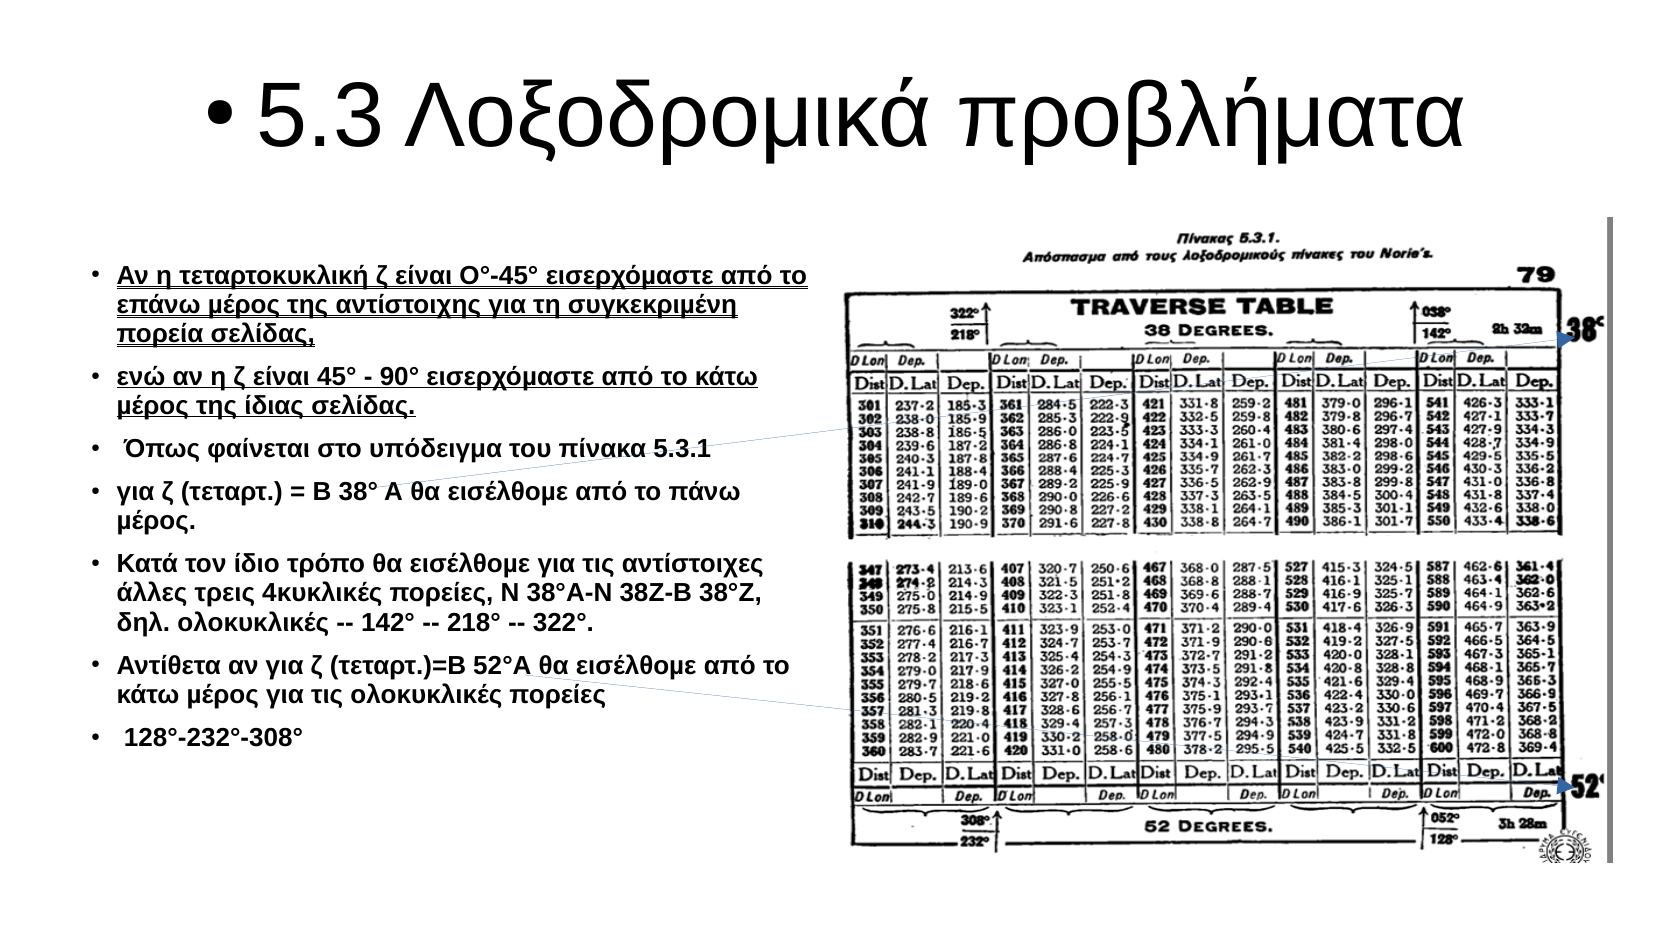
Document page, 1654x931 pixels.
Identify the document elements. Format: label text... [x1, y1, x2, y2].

list Αν η τεταρτοκυκλική ζ είναι Ο°-45° εισερχόµαστε από το επάνω µέρος της αντίστοιχης για τη συγκεκριµένη πορεία σελίδας, ενώ αν η ζ είναι 45° - 90° εισερχόµαστε από το κάτω µέρος της ίδιας σελίδας. Όπως φαίνεται στο υπόδειγμα του πίνακα 5.3.1 για ζ (τεταρτ.) = Β 38° Α θα εισέλθοµε από το πάνω µέρος. Κατά τον ίδιο τρόπο θα εισέλθοµε για τις αντίστοιχες άλλες τρεις 4κυκλικές πορείες, Ν 38°Α-Ν 38Ζ-Β 38°Ζ, δηλ. ολοκυκλικές -- 142° -- 218° -- 322°. Αντίθετα αν για ζ (τεταρτ.)=Β 52°Α θα εισέλθοµε από το κάτω µέρος για τις ολοκυκλικές πορείες 128°-232°-308° [82, 217, 809, 758]
picture [825, 217, 1613, 863]
title 5.3 Λοξοδρομικά προβλήματα [82, 37, 1571, 193]
